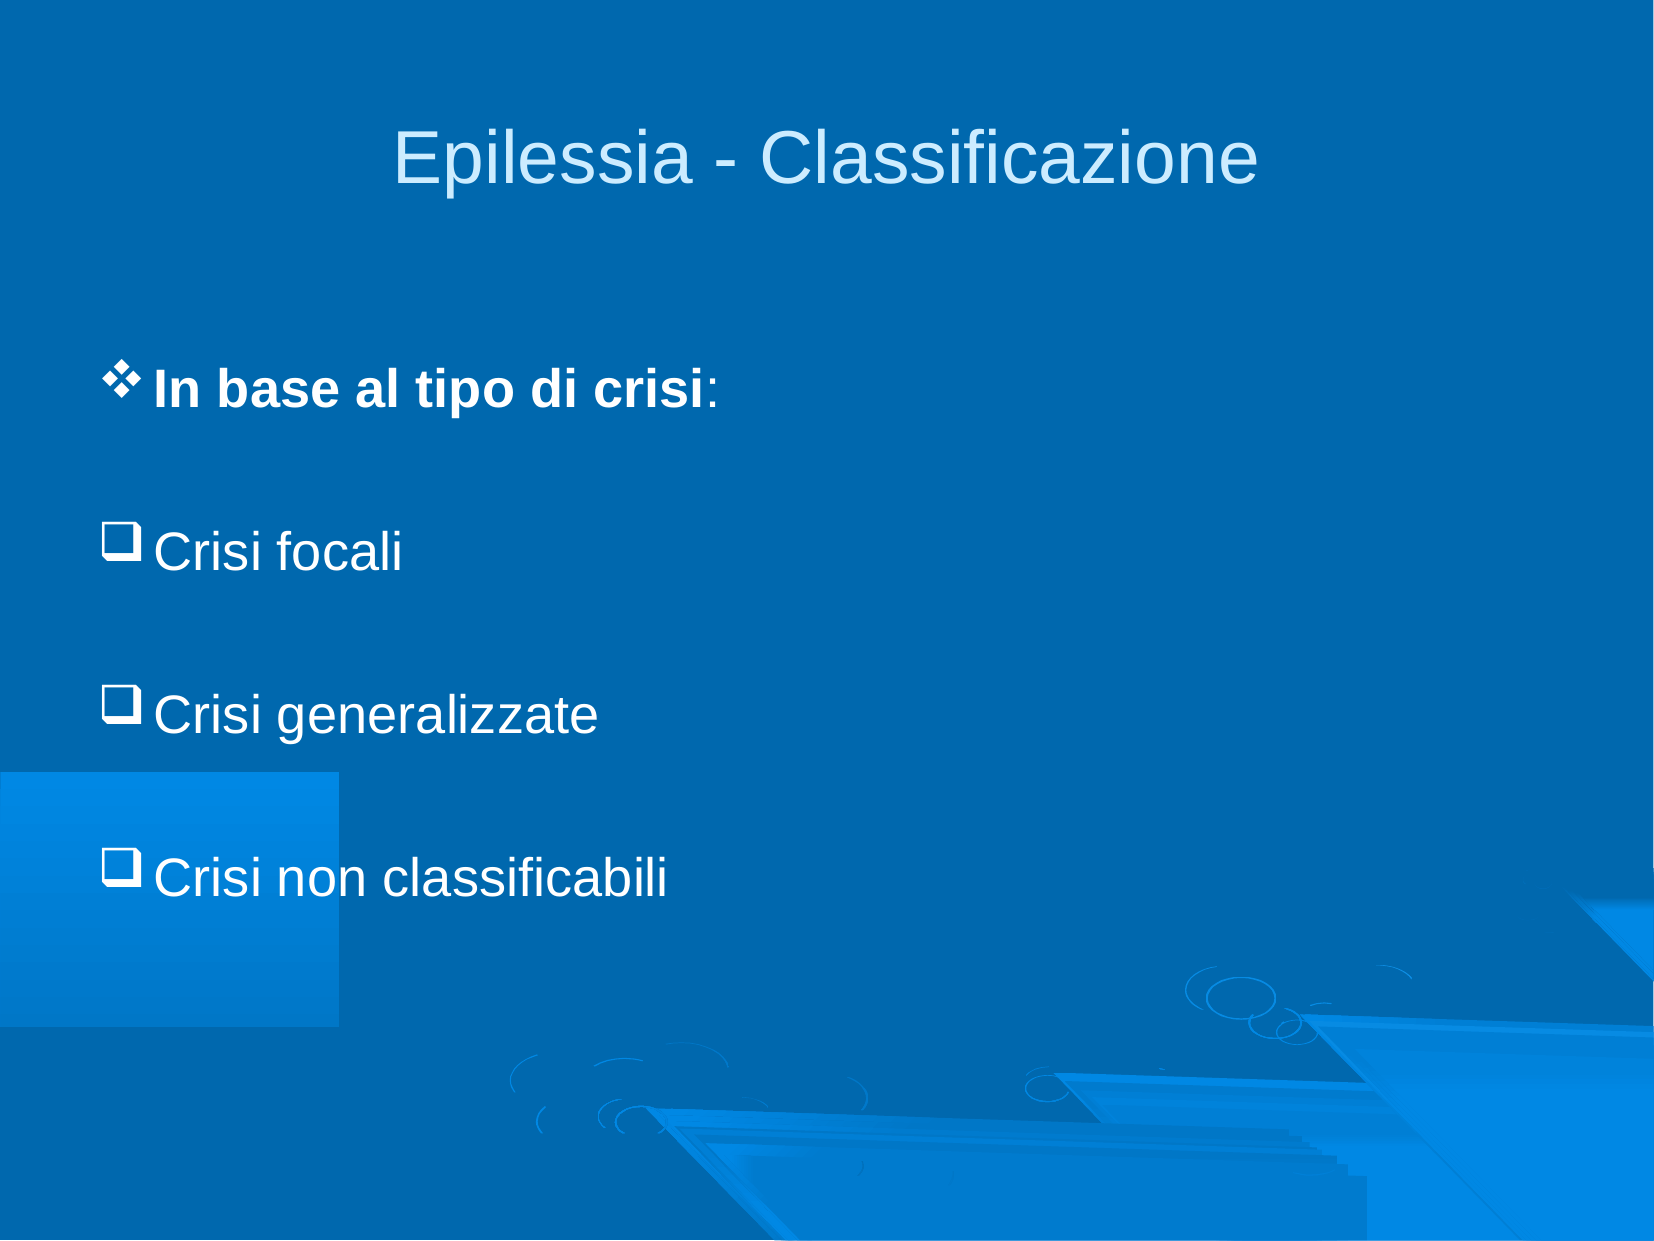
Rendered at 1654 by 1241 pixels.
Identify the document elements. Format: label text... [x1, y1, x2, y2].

title Epilessia - Classificazione [82, 23, 1571, 268]
text_box In base al tipo di crisi: Crisi focali Crisi generalizzate Crisi non classificabili [82, 268, 1571, 1087]
